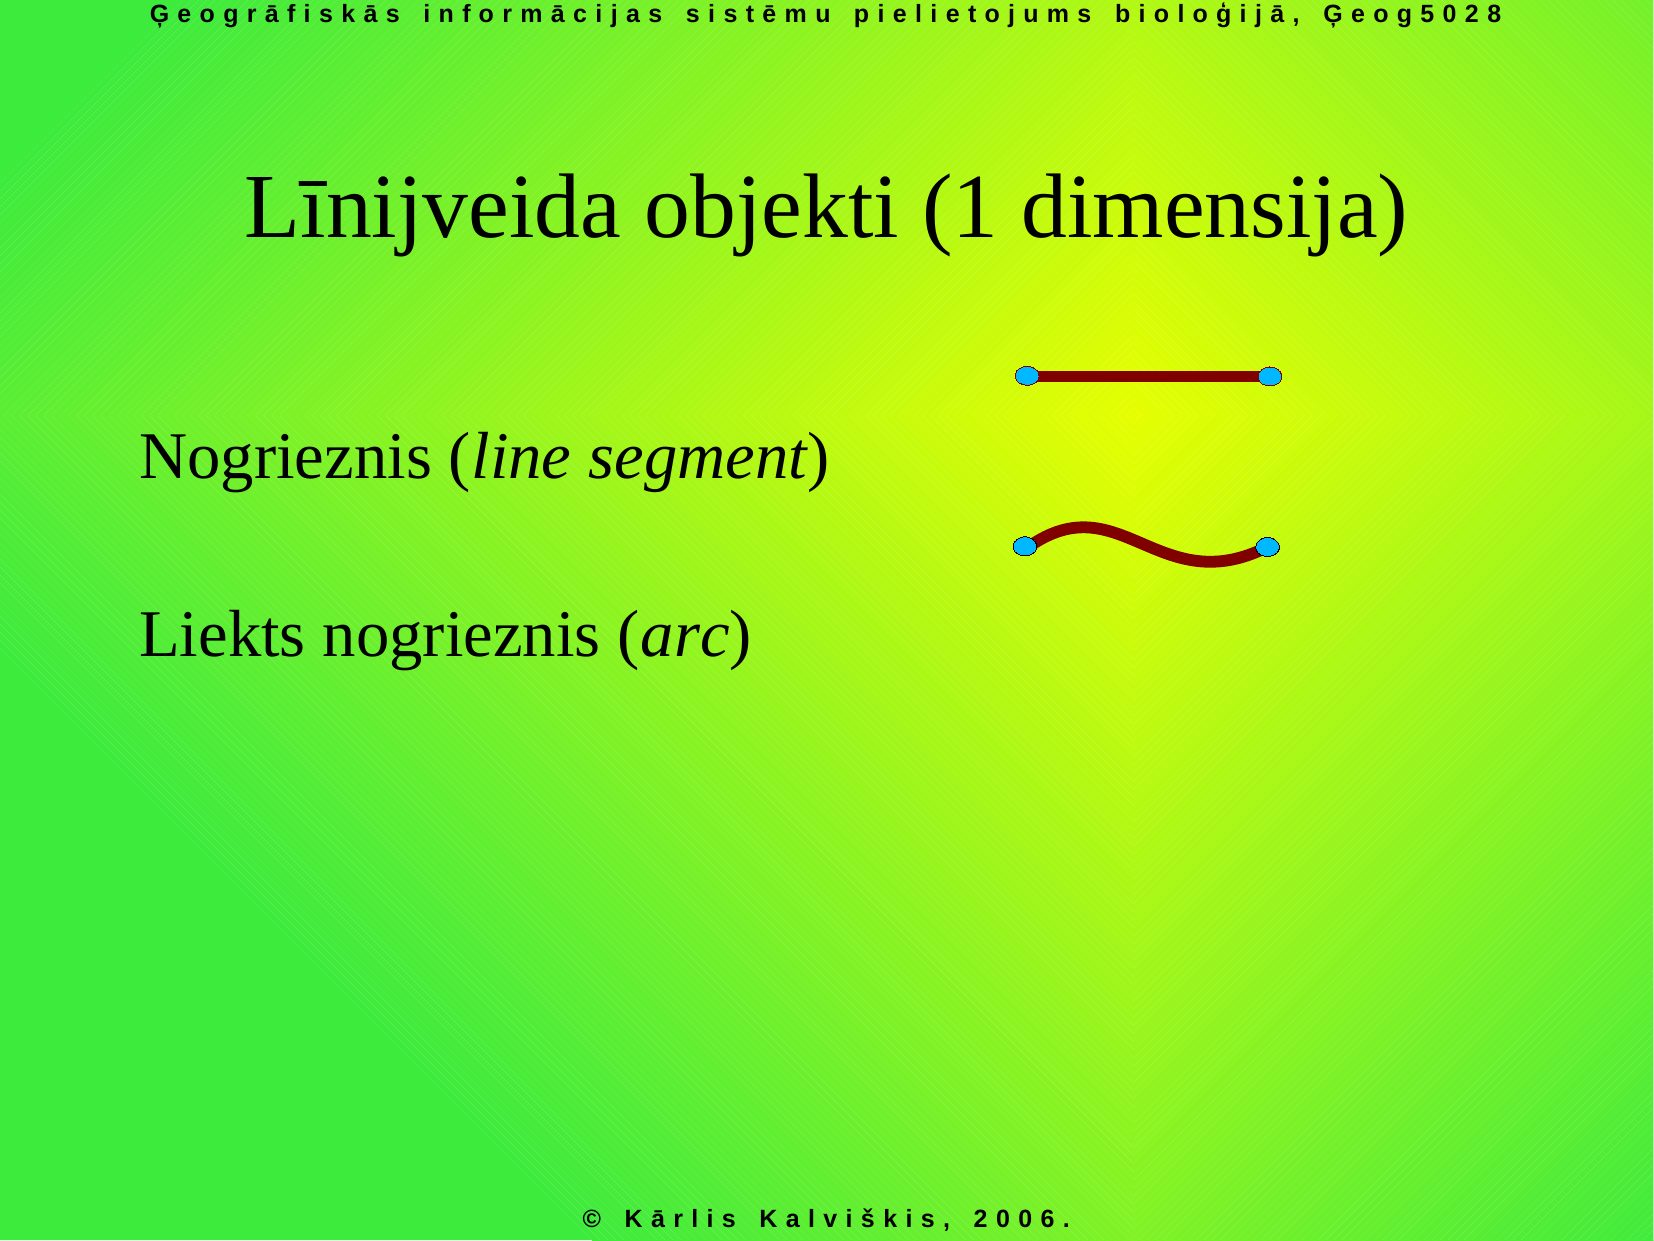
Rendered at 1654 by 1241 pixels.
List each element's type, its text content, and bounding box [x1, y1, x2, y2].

text_box [1013, 536, 1037, 556]
text_box [1255, 537, 1280, 557]
text_box [1258, 366, 1282, 386]
title Līnijveida objekti (1 dimensija) [121, 102, 1534, 311]
text_box [1015, 366, 1040, 386]
list Nogrieznis (line segment) Liekts nogrieznis (arc) [121, 344, 1534, 1127]
